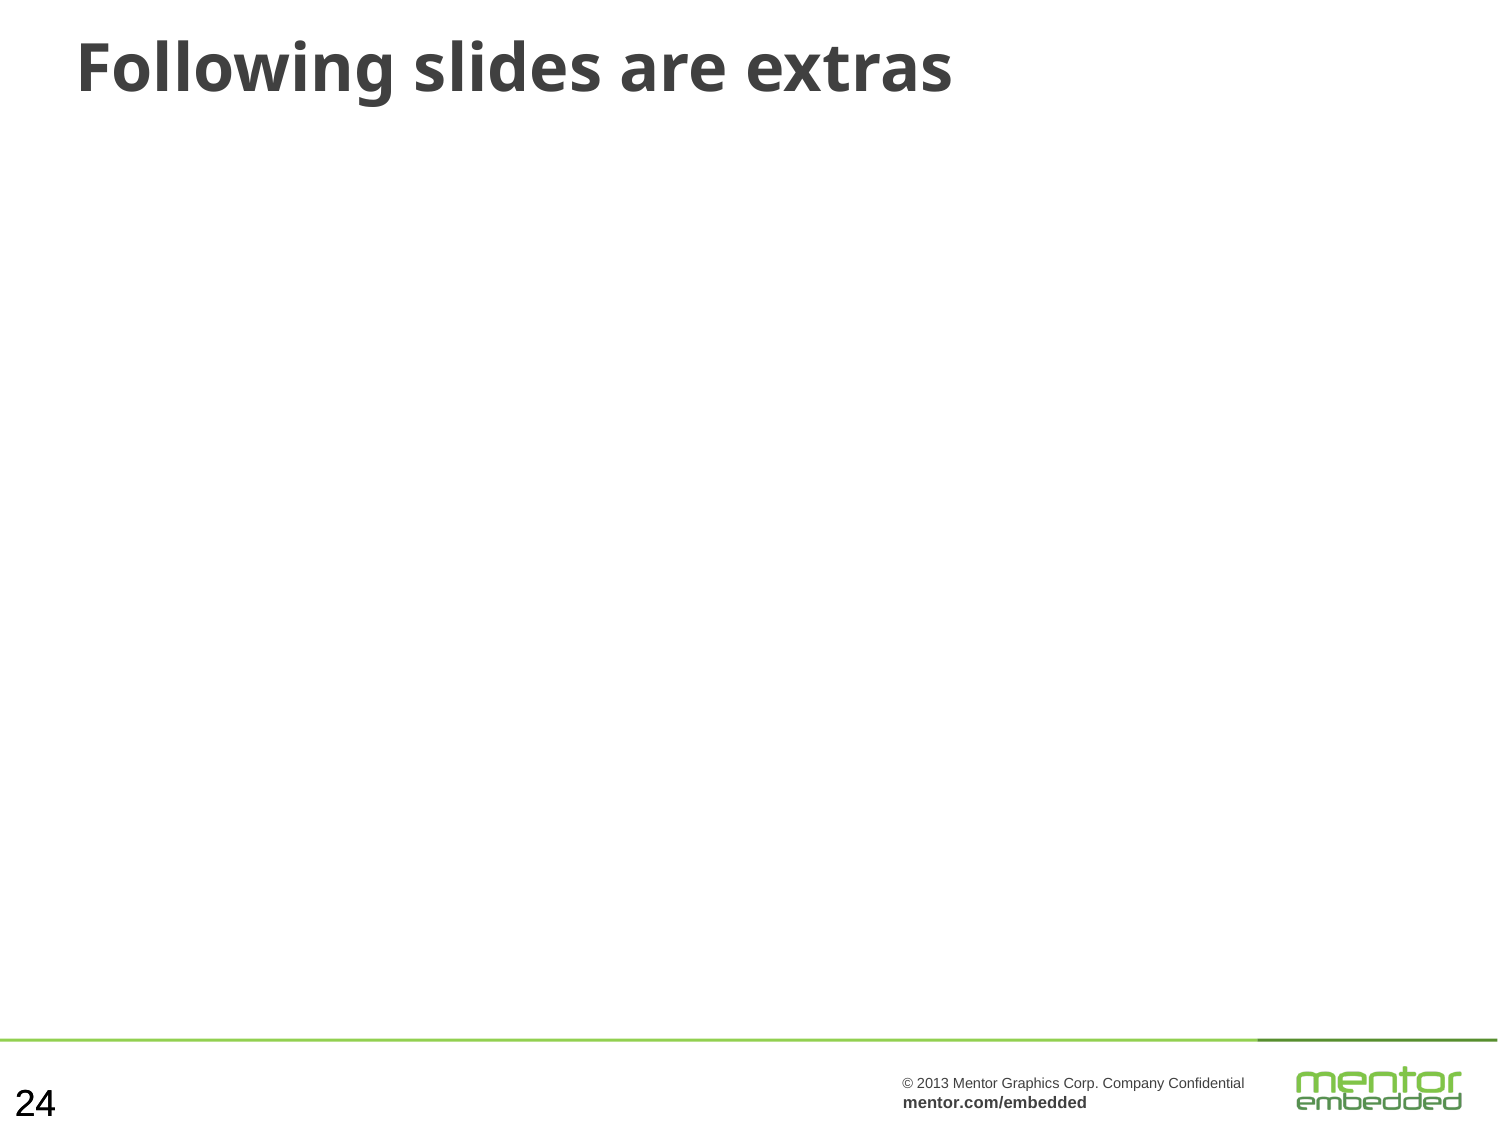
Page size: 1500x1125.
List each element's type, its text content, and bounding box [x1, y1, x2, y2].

picture [1292, 1062, 1464, 1114]
title Following slides are extras [0, 0, 1500, 113]
